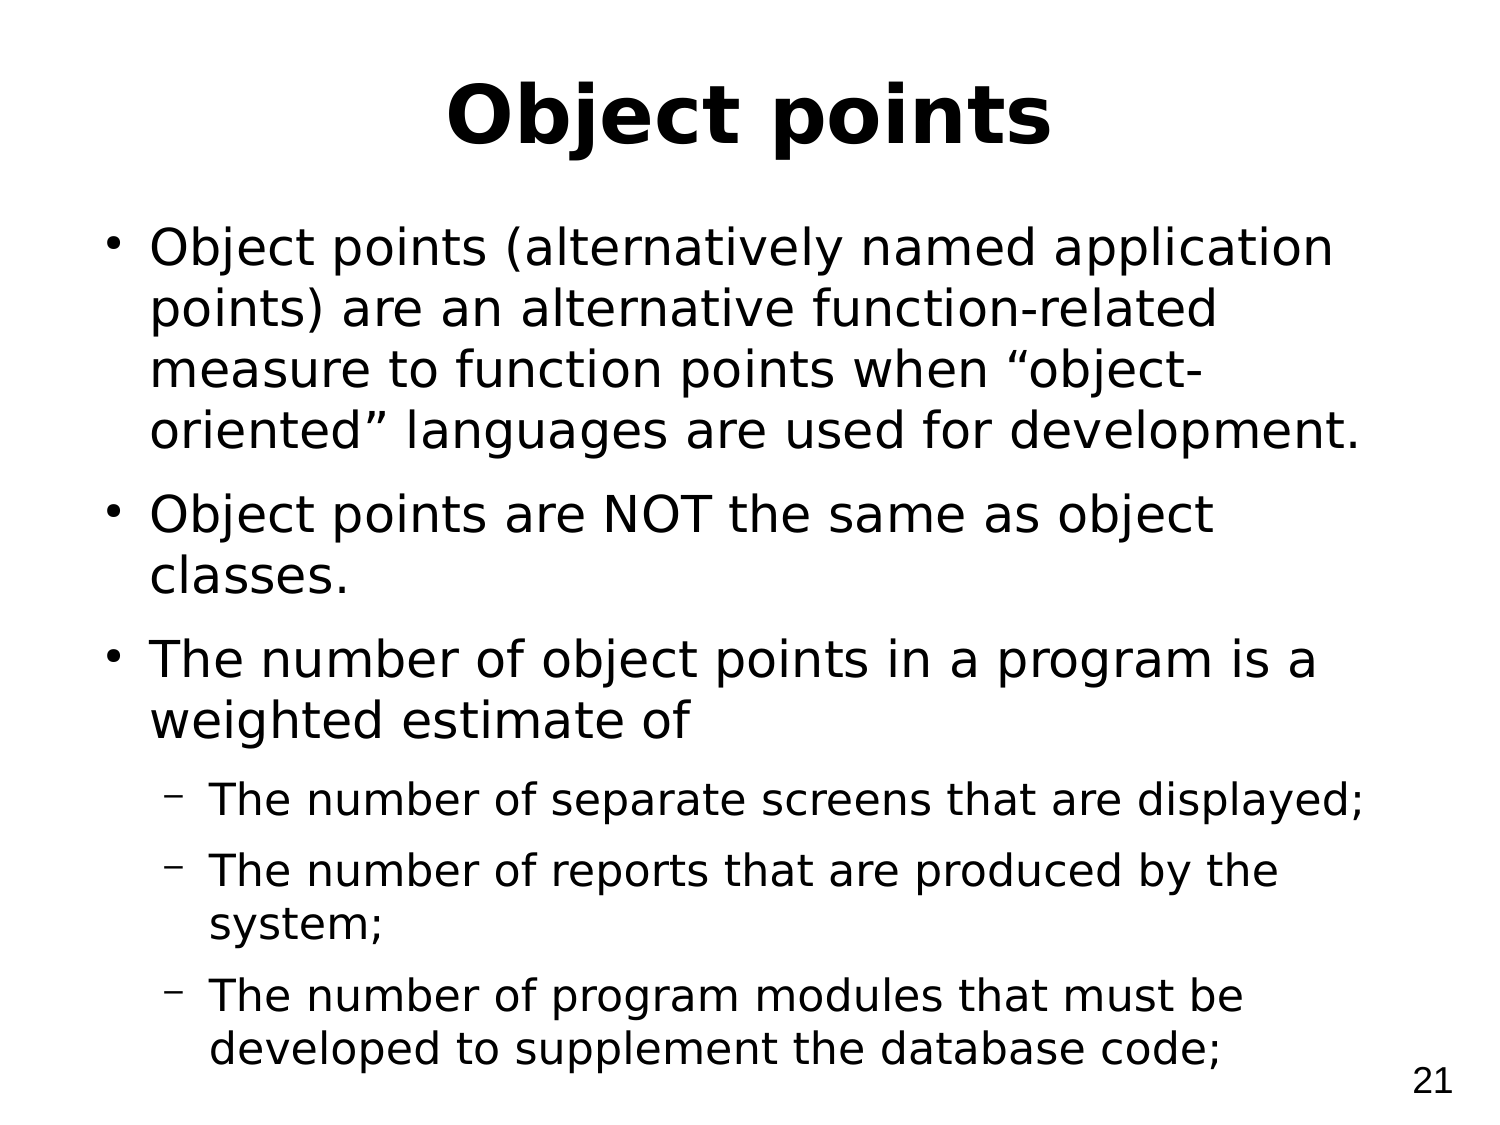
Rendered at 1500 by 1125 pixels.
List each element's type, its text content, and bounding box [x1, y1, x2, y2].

title Object points [75, 44, 1425, 177]
list Object points (alternatively named application points) are an alternative function-related measure to function points when “object-oriented” languages are used for development. Object points are NOT the same as object classes. The number of object points in a program is a weighted estimate of The number of separate screens that are displayed; The number of reports that are produced by the system; The number of program modules that must be developed to supplement the database code; [75, 206, 1425, 1093]
